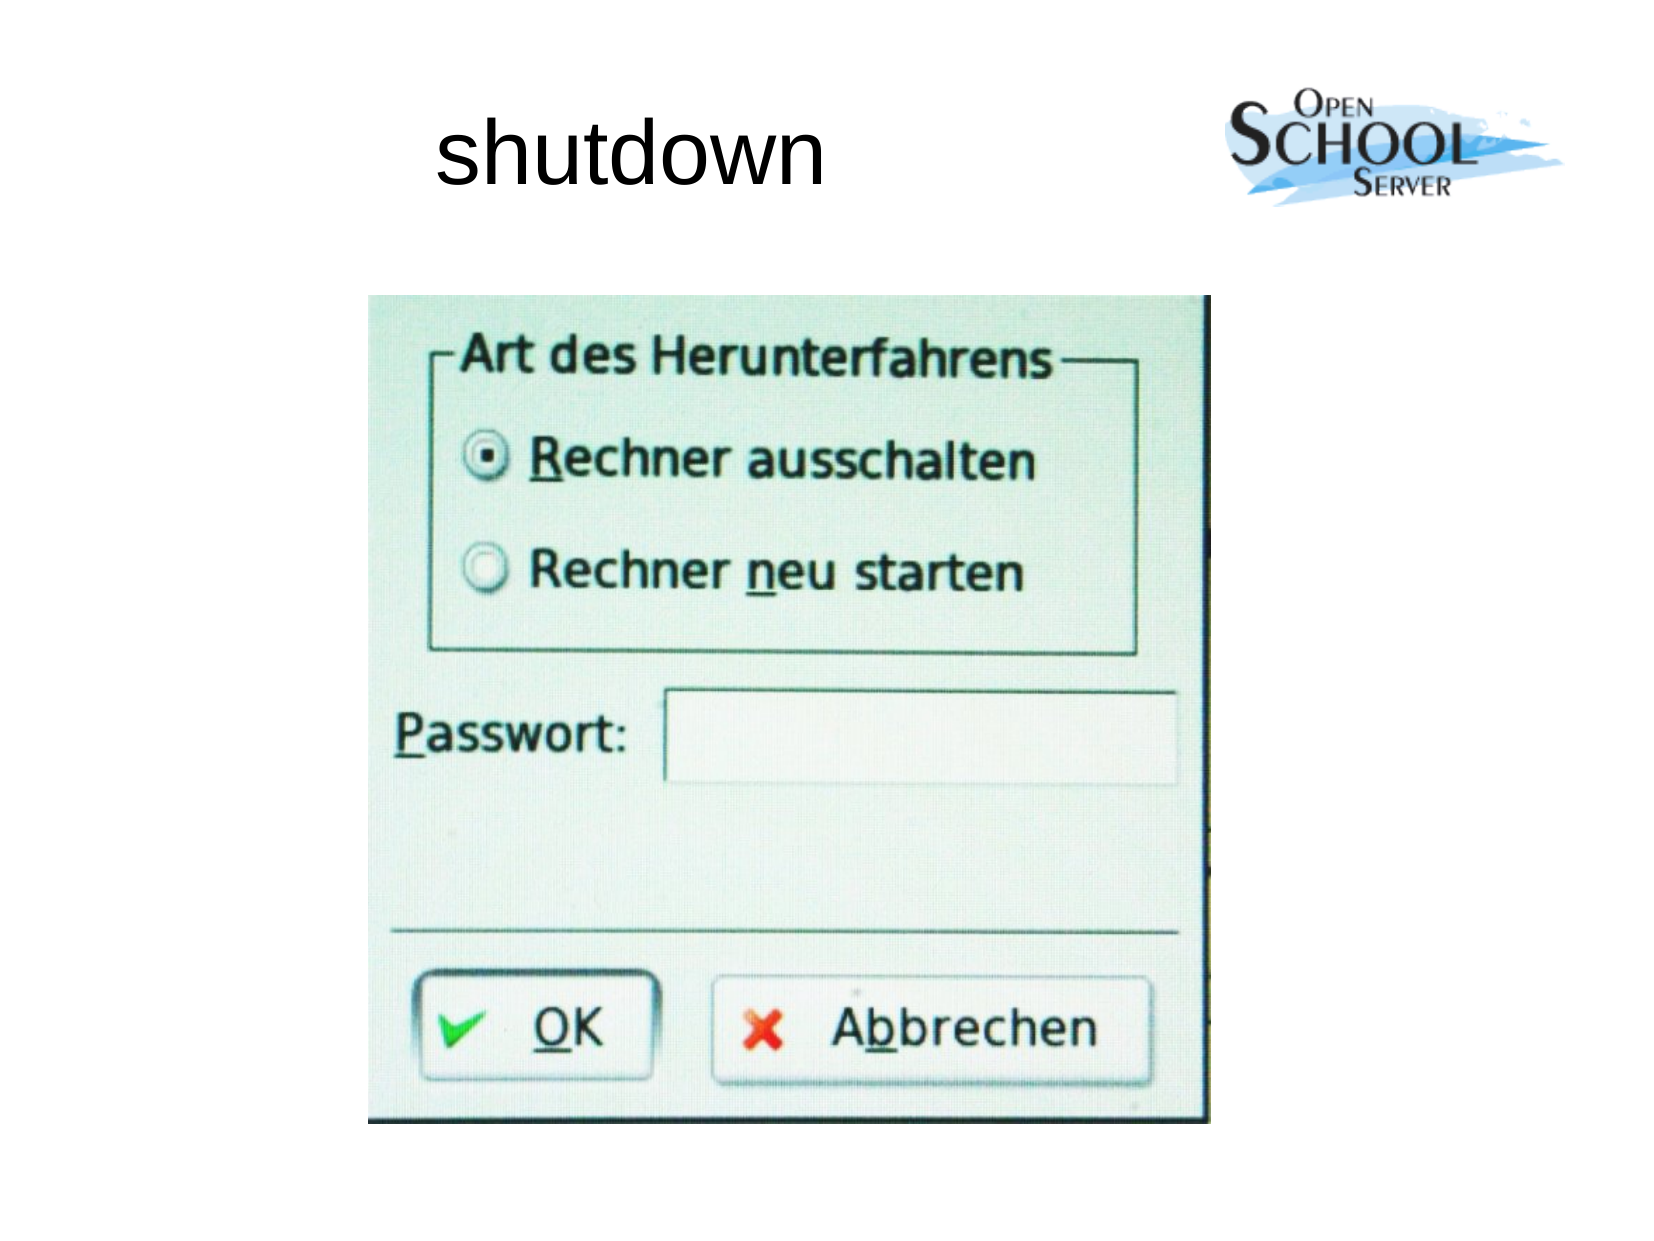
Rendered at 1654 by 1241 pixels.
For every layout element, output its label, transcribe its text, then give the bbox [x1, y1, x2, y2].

picture [368, 295, 1211, 1124]
title shutdown [82, 56, 1182, 250]
picture [1225, 82, 1565, 207]
